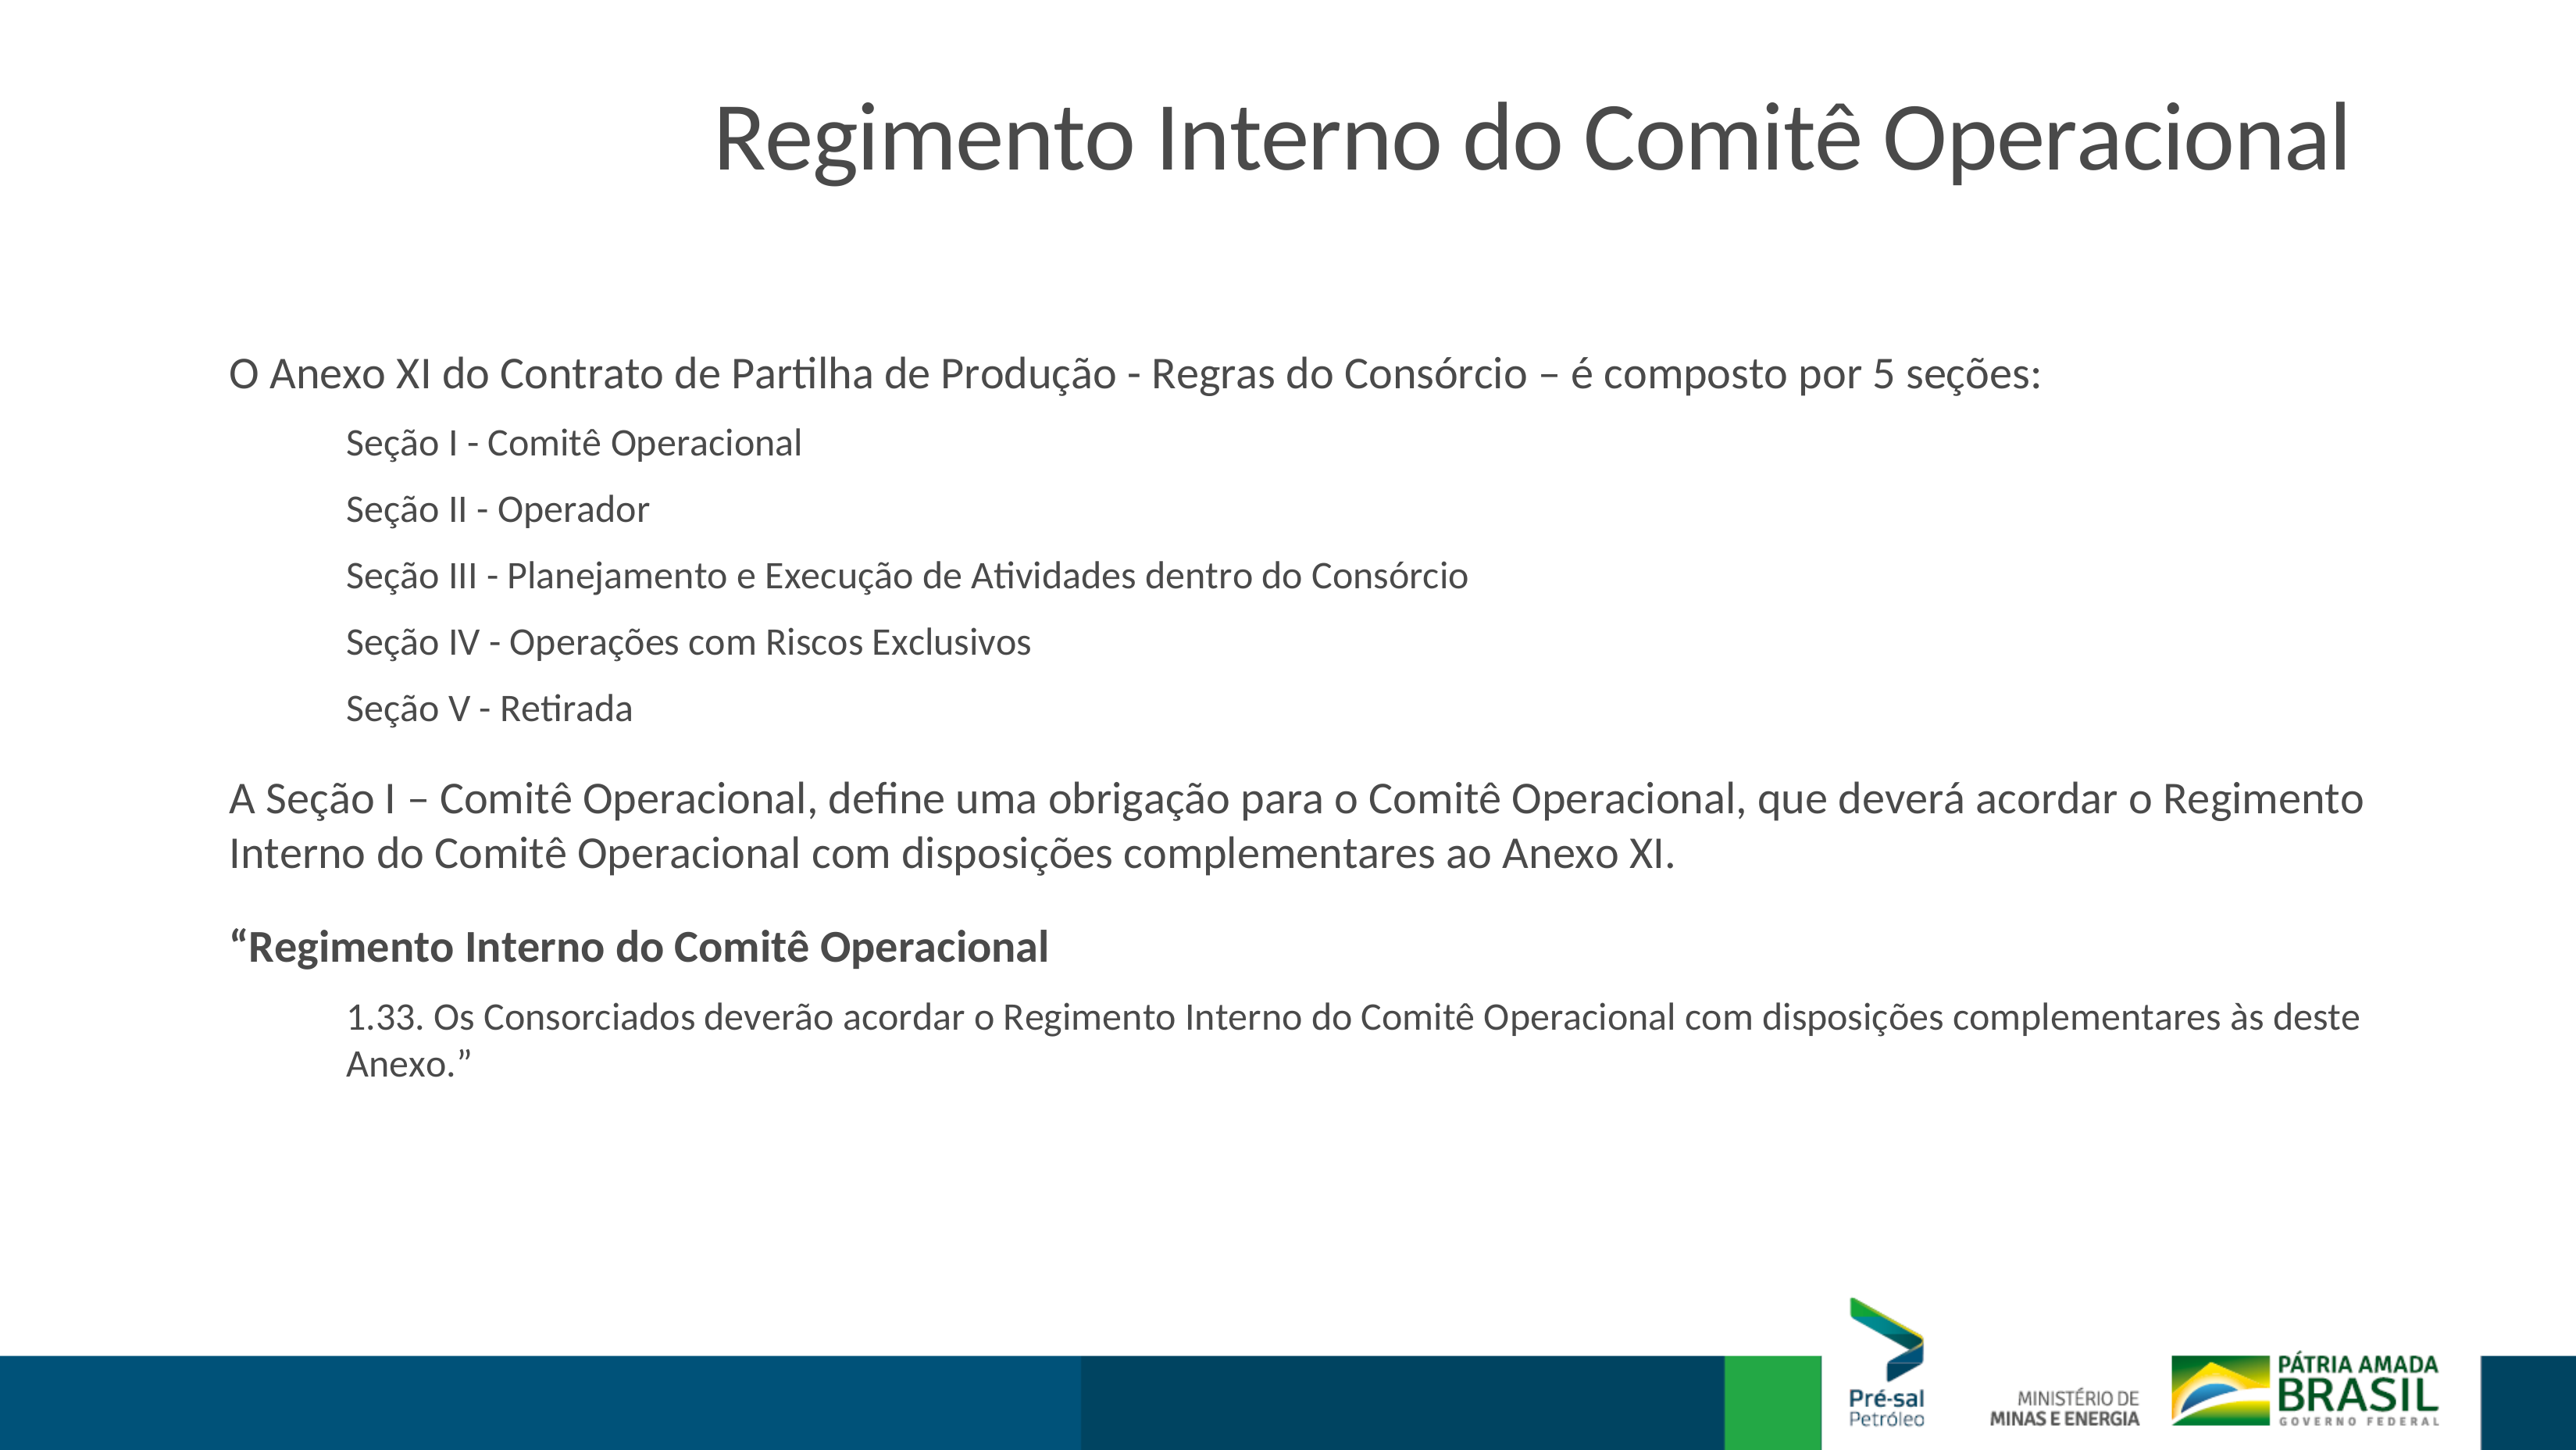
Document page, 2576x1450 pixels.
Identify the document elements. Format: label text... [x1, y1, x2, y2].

list O Anexo XI do Contrato de Partilha de Produção - Regras do Consórcio – é composto por 5 seções: Seção I - Comitê Operacional Seção II - Operador Seção III - Planejamento e Execução de Atividades dentro do Consórcio Seção IV - Operações com Riscos Exclusivos Seção V - Retirada A Seção I – Comitê Operacional, define uma obrigação para o Comitê Operacional, que deverá acordar o Regimento Interno do Comitê Operacional com disposições complementares ao Anexo XI. “Regimento Interno do Comitê Operacional 1.33. Os Consorciados deverão acordar o Regimento Interno do Comitê Operacional com disposições complementares às deste Anexo.” [217, 337, 2414, 1260]
title Regimento Interno do Comitê Operacional [701, 41, 2479, 239]
